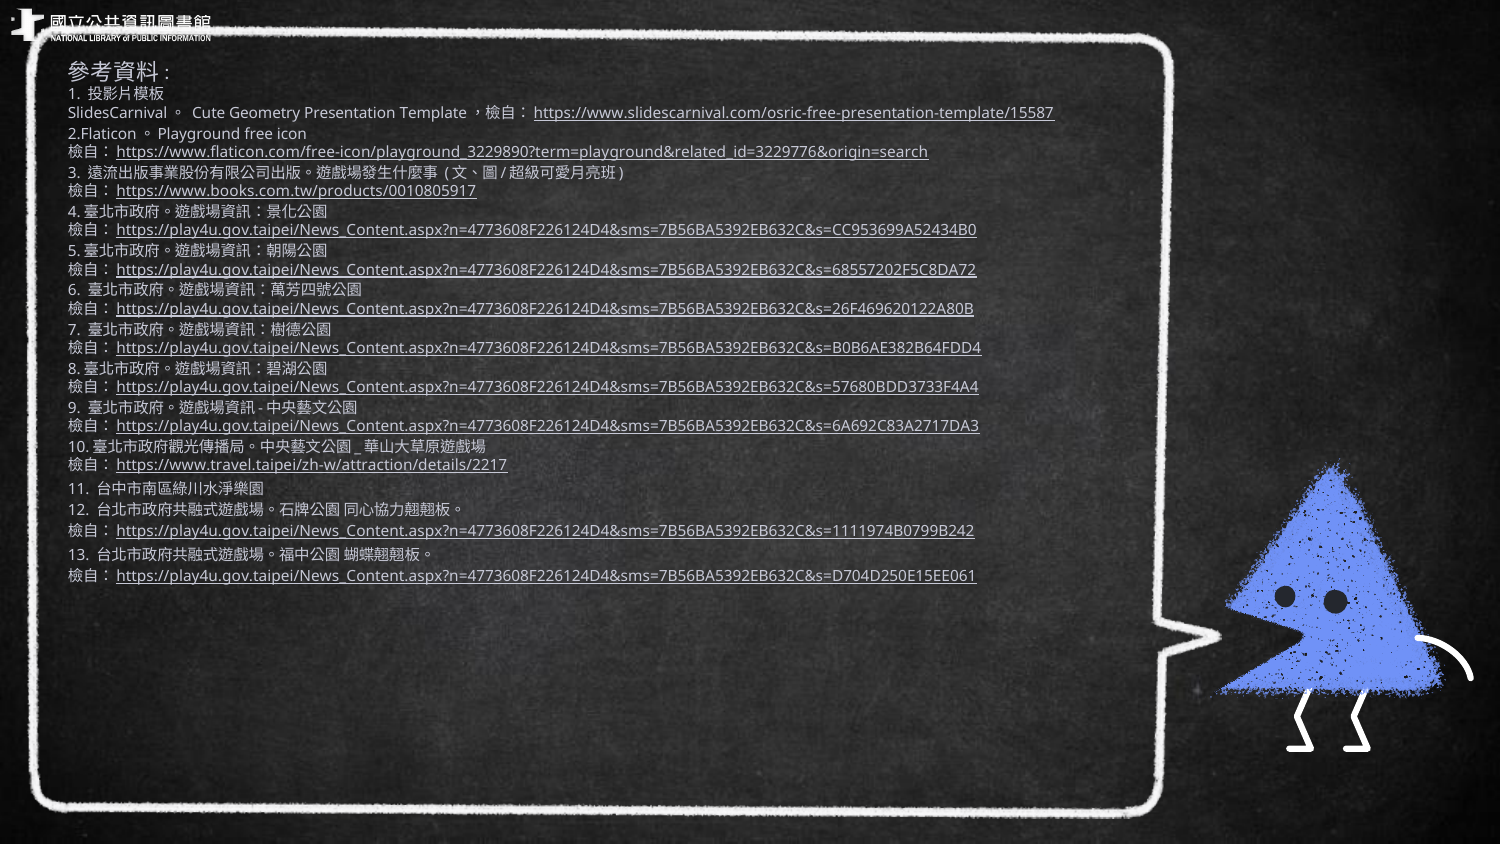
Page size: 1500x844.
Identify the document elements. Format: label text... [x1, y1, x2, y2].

list 參考資料： 1. 投影片模板 SlidesCarnival。 Cute Geometry Presentation Template，檢自：https://www.slidescarnival.com/osric-free-presentation-template/15587 2.Flaticon。Playground free icon 檢自：https://www.flaticon.com/free-icon/playground_3229890?term=playground&related_id=3229776&origin=search 3. 遠流出版事業股份有限公司出版。遊戲場發生什麼事 (文、圖/超級可愛月亮班) 檢自：https://www.books.com.tw/products/0010805917 4.臺北市政府。遊戲場資訊：景化公園 檢自：https://play4u.gov.taipei/News_Content.aspx?n=4773608F226124D4&sms=7B56BA5392EB632C&s=CC953699A52434B0 5.臺北市政府。遊戲場資訊：朝陽公園 檢自：https://play4u.gov.taipei/News_Content.aspx?n=4773608F226124D4&sms=7B56BA5392EB632C&s=68557202F5C8DA72 6. 臺北市政府。遊戲場資訊：萬芳四號公園 檢自：https://play4u.gov.taipei/News_Content.aspx?n=4773608F226124D4&sms=7B56BA5392EB632C&s=26F469620122A80B 7. 臺北市政府。遊戲場資訊：樹德公園 檢自：https://play4u.gov.taipei/News_Content.aspx?n=4773608F226124D4&sms=7B56BA5392EB632C&s=B0B6AE382B64FDD4 8.臺北市政府。遊戲場資訊：碧湖公園 檢自：https://play4u.gov.taipei/News_Content.aspx?n=4773608F226124D4&sms=7B56BA5392EB632C&s=57680BDD3733F4A4 9. 臺北市政府。遊戲場資訊-中央藝文公園 檢自：https://play4u.gov.taipei/News_Content.aspx?n=4773608F226124D4&sms=7B56BA5392EB632C&s=6A692C83A2717DA3 10.臺北市政府觀光傳播局。中央藝文公園_華山大草原遊戲場 檢自：https://www.travel.taipei/zh-w/attraction/details/2217 11. 台中市南區綠川水淨樂園 12. 台北市政府共融式遊戲場。石牌公園 同心協力翹翹板。 檢自：https://play4u.gov.taipei/News_Content.aspx?n=4773608F226124D4&sms=7B56BA5392EB632C&s=1111974B0799B242 13. 台北市政府共融式遊戲場。福中公園 蝴蝶翹翹板。 檢自：https://play4u.gov.taipei/News_Content.aspx?n=4773608F226124D4&sms=7B56BA5392EB632C&s=D704D250E15EE061 [41, 57, 1149, 599]
